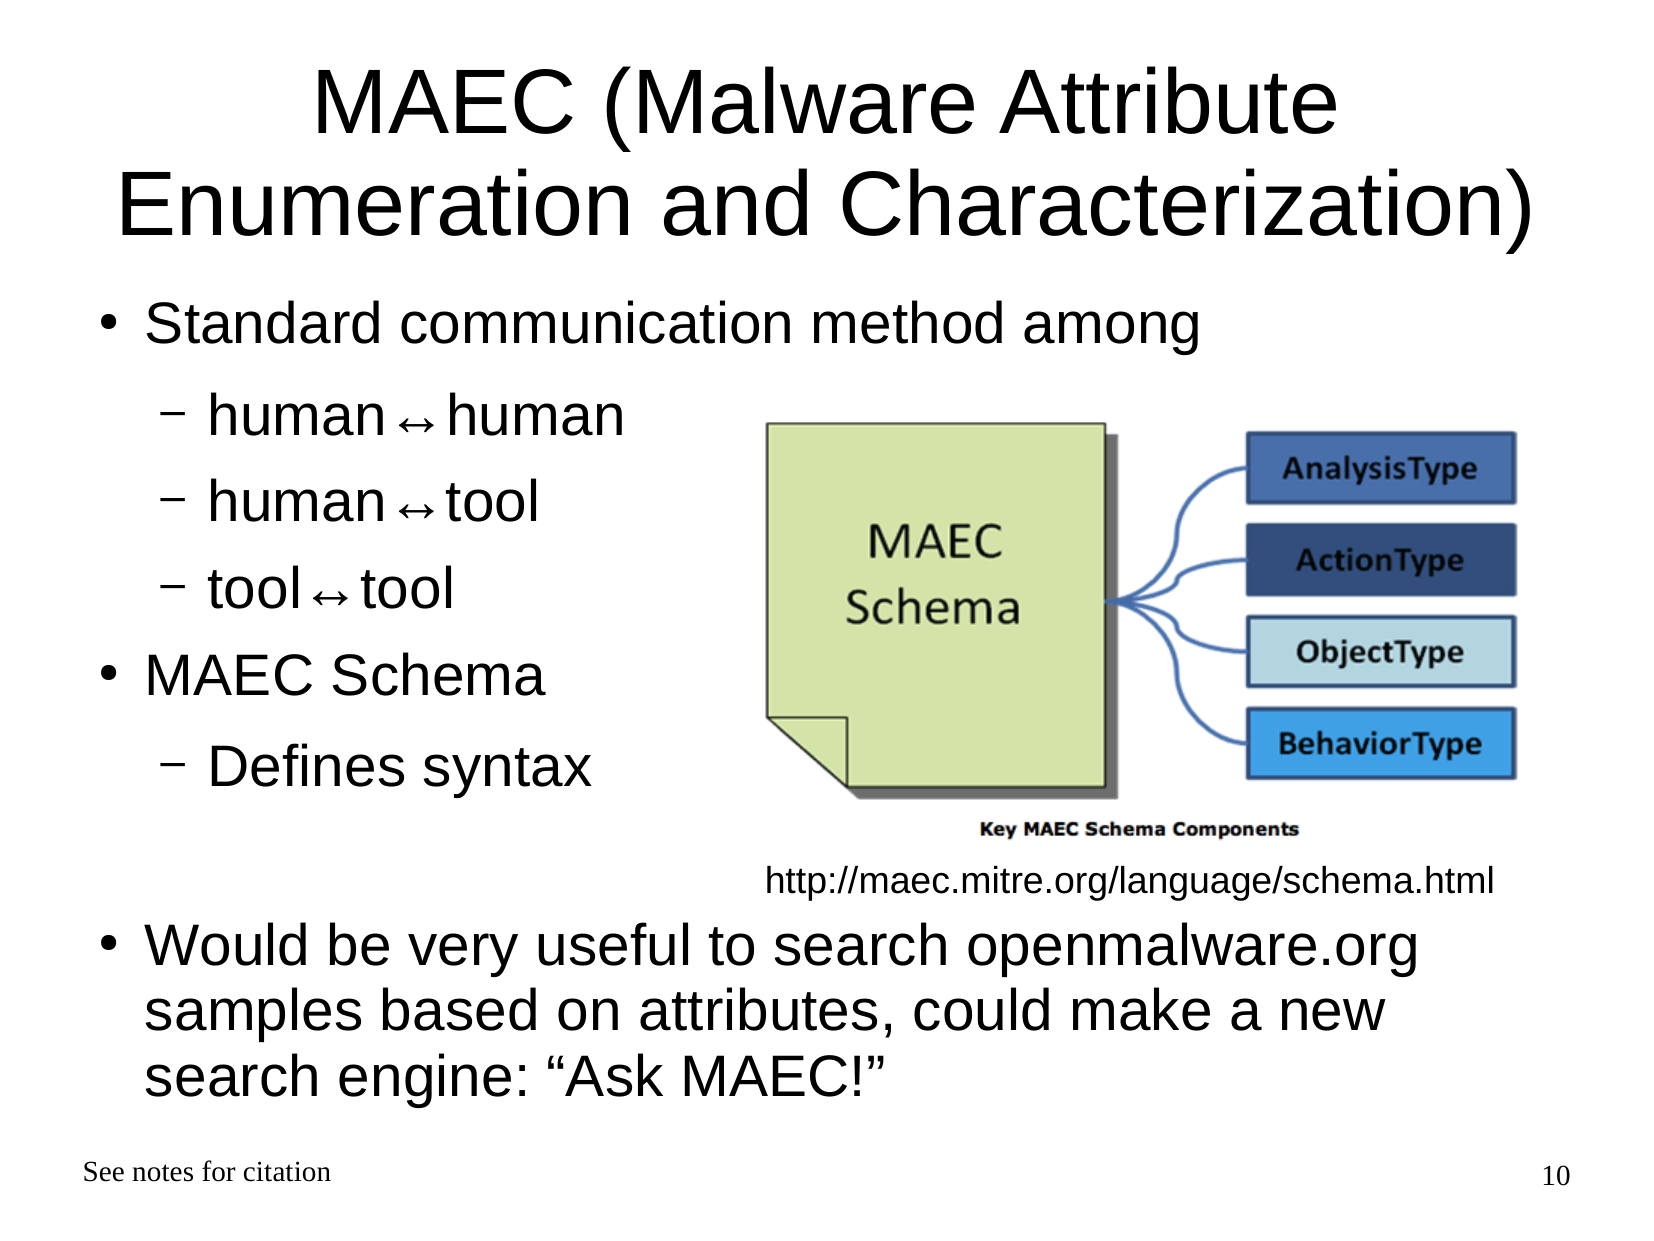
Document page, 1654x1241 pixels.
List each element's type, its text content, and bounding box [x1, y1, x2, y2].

list Standard communication method among human↔human human↔tool tool↔tool MAEC Schema Defines syntax Would be very useful to search openmalware.org samples based on attributes, could make a new search engine: “Ask MAEC!” [82, 290, 1576, 1111]
text_box http://maec.mitre.org/language/schema.html [750, 852, 1511, 910]
picture [695, 400, 1599, 851]
title MAEC (Malware Attribute Enumeration and Characterization) [82, 49, 1571, 257]
